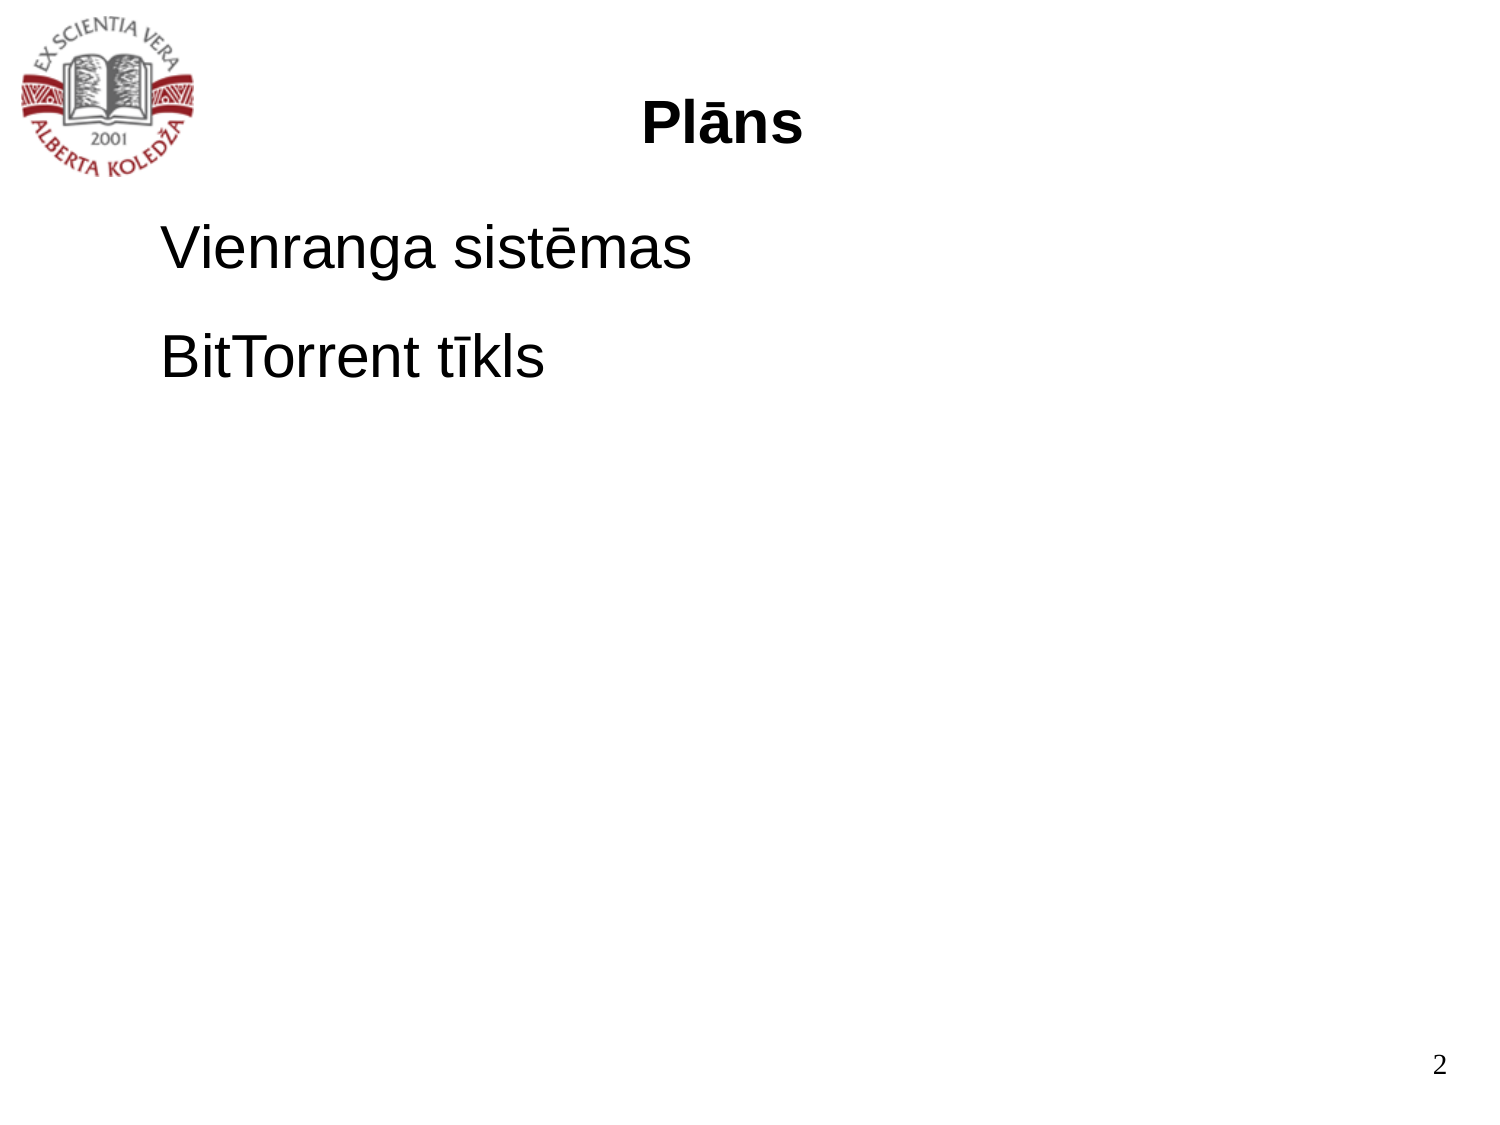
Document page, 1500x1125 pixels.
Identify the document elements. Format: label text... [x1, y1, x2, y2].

title Plāns [50, 62, 1374, 175]
list Vienranga sistēmas BitTorrent tīkls [74, 200, 1463, 1101]
picture [21, 16, 194, 177]
text_box <skaitlis> [1312, 1037, 1463, 1101]
